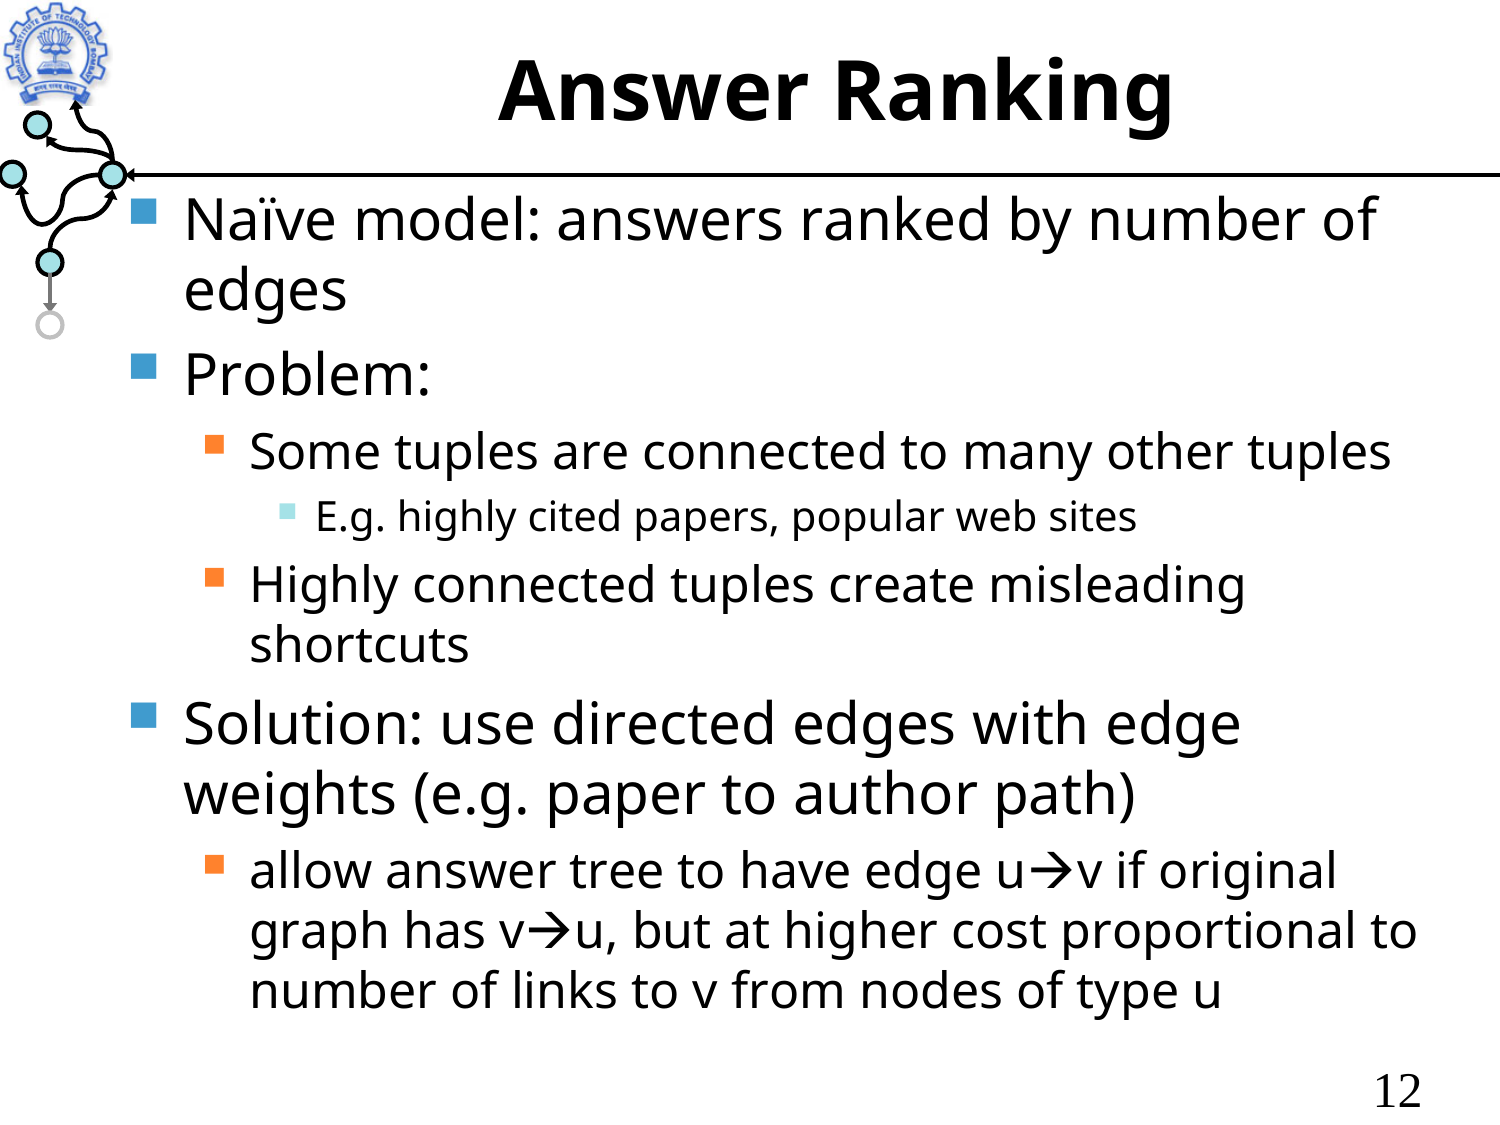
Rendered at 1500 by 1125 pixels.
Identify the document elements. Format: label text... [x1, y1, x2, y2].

list Naïve model: answers ranked by number of edges Problem: Some tuples are connected to many other tuples E.g. highly cited papers, popular web sites Highly connected tuples create misleading shortcuts Solution: use directed edges with edge weights (e.g. paper to author path) allow answer tree to have edge uv if original graph has vu, but at higher cost proportional to number of links to v from nodes of type u [112, 174, 1450, 1050]
title Answer Ranking [200, 12, 1476, 163]
picture [0, 0, 113, 106]
